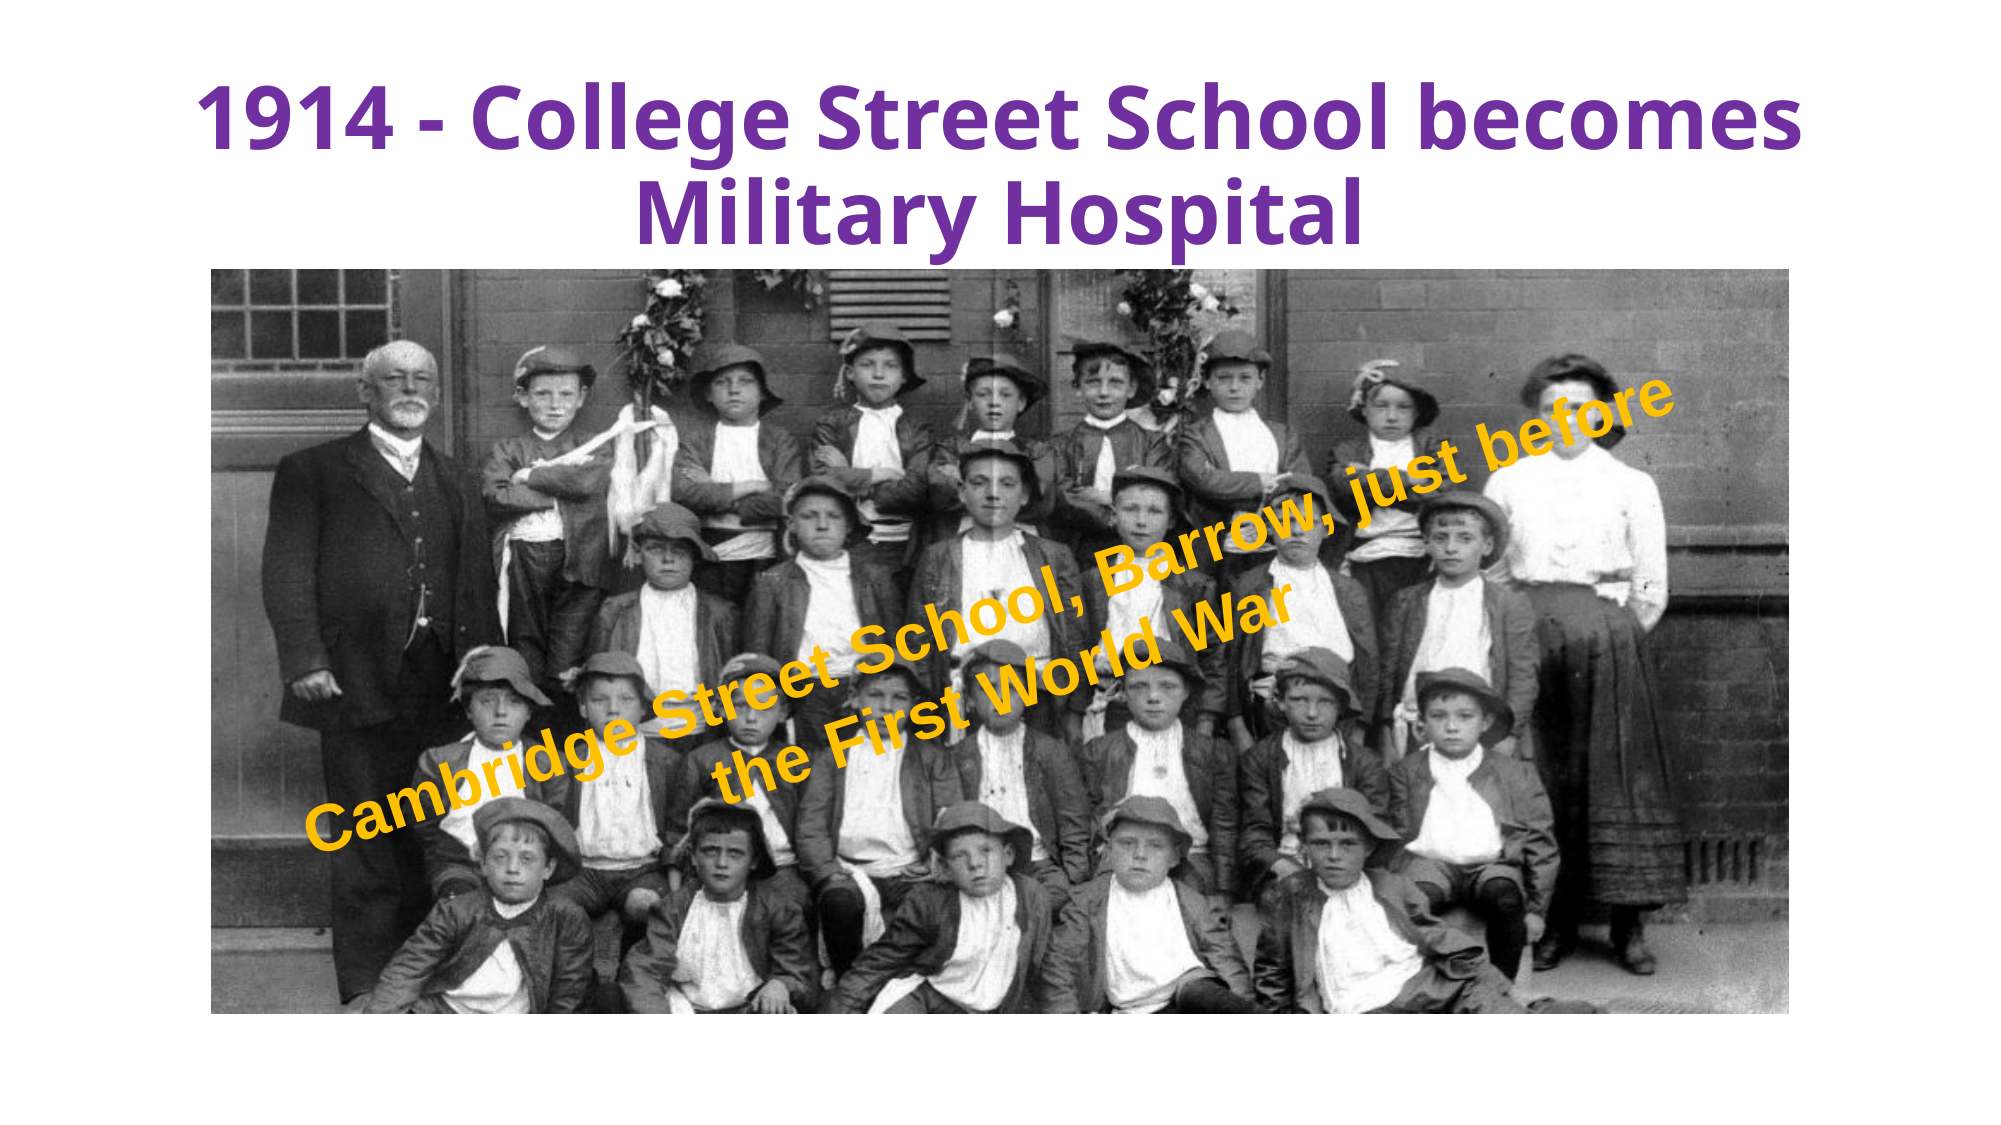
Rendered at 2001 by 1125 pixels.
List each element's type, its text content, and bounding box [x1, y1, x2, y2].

title 1914 - College Street School becomes Military Hospital [137, 59, 1863, 278]
picture [211, 269, 1789, 1014]
text_box Cambridge Street School, Barrow, just before the First World War [231, 319, 1769, 972]
